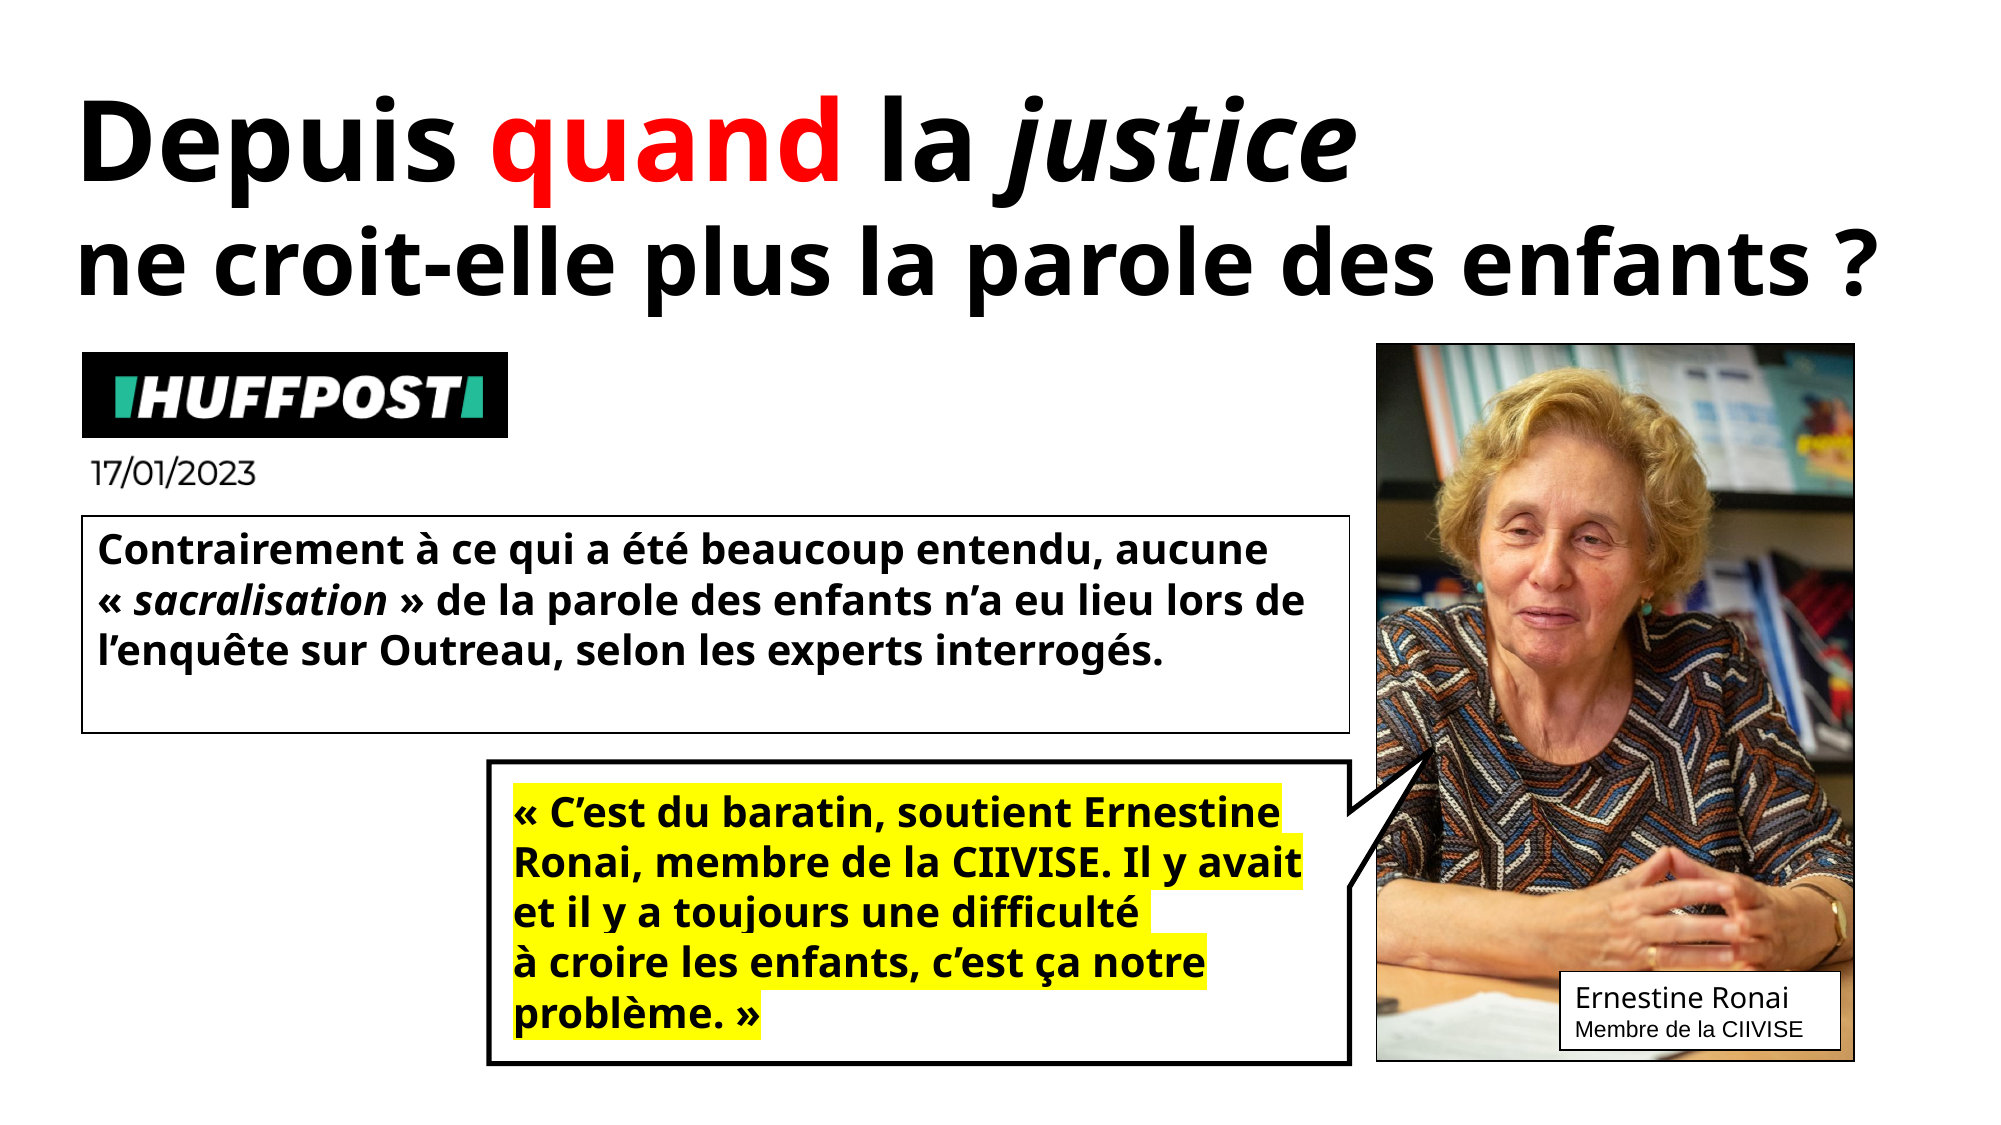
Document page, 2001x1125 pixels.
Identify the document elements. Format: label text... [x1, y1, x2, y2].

picture [1377, 344, 1854, 1061]
picture [82, 352, 508, 438]
text_box Ernestine Ronai Membre de la CIIVISE [1559, 971, 1841, 1050]
text_box [488, 748, 1433, 1064]
text_box Contrairement à ce qui a été beaucoup entendu, aucune « sacralisation » de la parole des enfants n’a eu lieu lors de l’enquête sur Outreau, selon les experts interrogés. [82, 515, 1350, 733]
picture [82, 450, 264, 501]
text_box « C’est du baratin, soutient Ernestine Ronai, membre de la CIIVISE. Il y avait et il y a toujours une difficulté à croire les enfants, c’est ça notre problème. » [497, 778, 1344, 1047]
text_box Depuis quand la justice ne croit-elle plus la parole des enfants ? [59, 61, 1941, 324]
